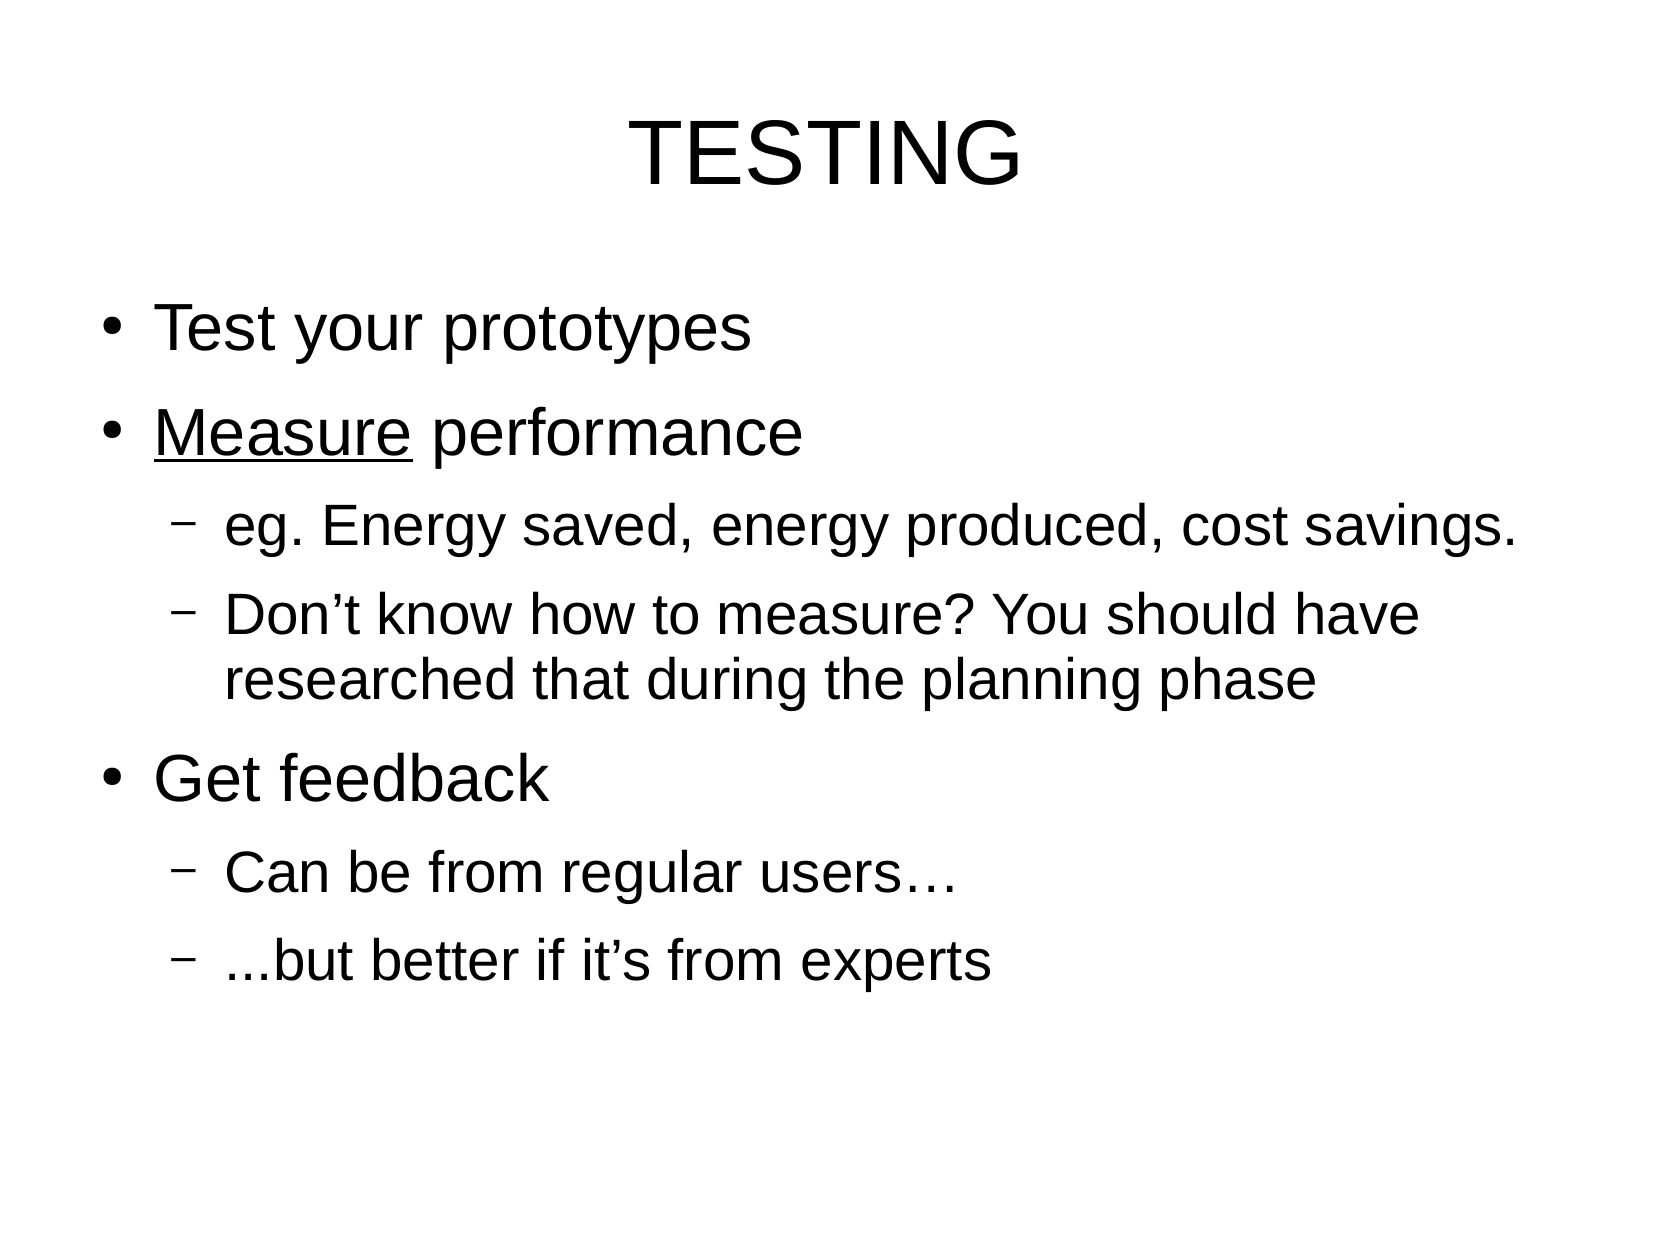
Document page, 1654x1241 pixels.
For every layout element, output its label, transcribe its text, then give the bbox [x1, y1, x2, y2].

title TESTING [82, 49, 1571, 257]
list Test your prototypes Measure performance eg. Energy saved, energy produced, cost savings. Don’t know how to measure? You should have researched that during the planning phase Get feedback Can be from regular users… ...but better if it’s from experts [82, 290, 1571, 1010]
